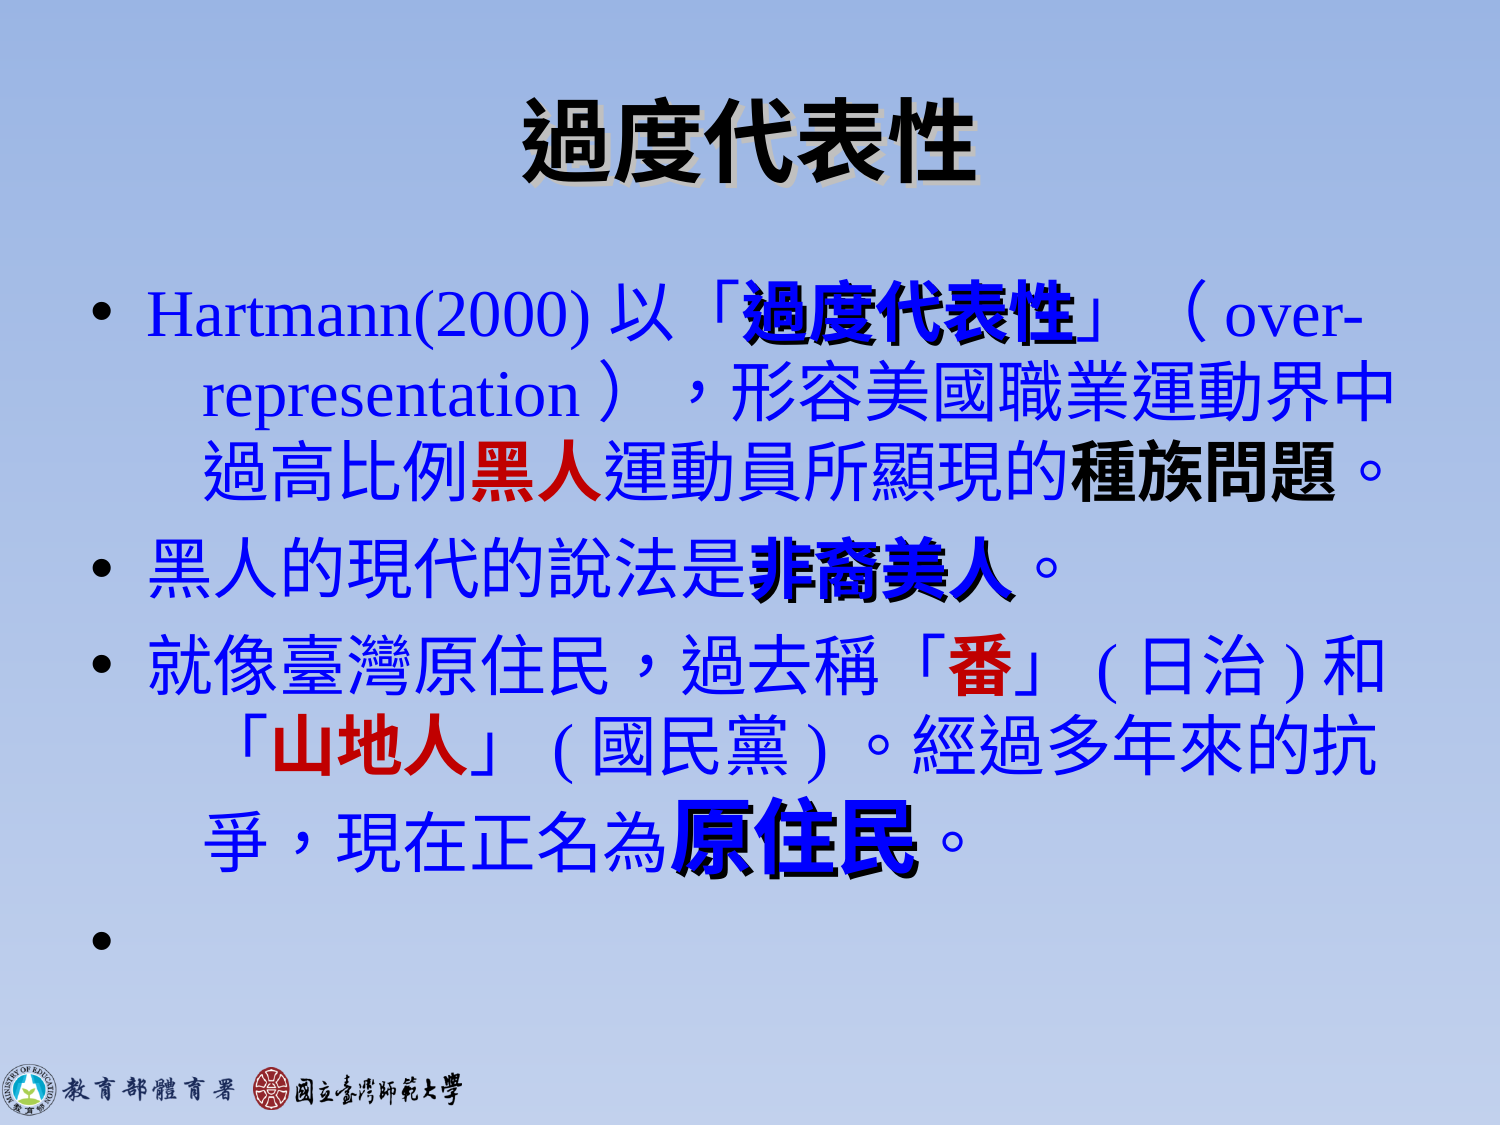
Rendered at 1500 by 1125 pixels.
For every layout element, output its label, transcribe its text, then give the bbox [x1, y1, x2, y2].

title 過度代表性 [75, 45, 1426, 233]
list Hartmann(2000)以「過度代表性」（over-representation），形容美國職業運動界中過高比例黑人運動員所顯現的種族問題。 黑人的現代的說法是非裔美人。 就像臺灣原住民，過去稱「番」(日治)和「山地人」(國民黨)。經過多年來的抗爭，現在正名為原住民。 [75, 262, 1426, 1005]
